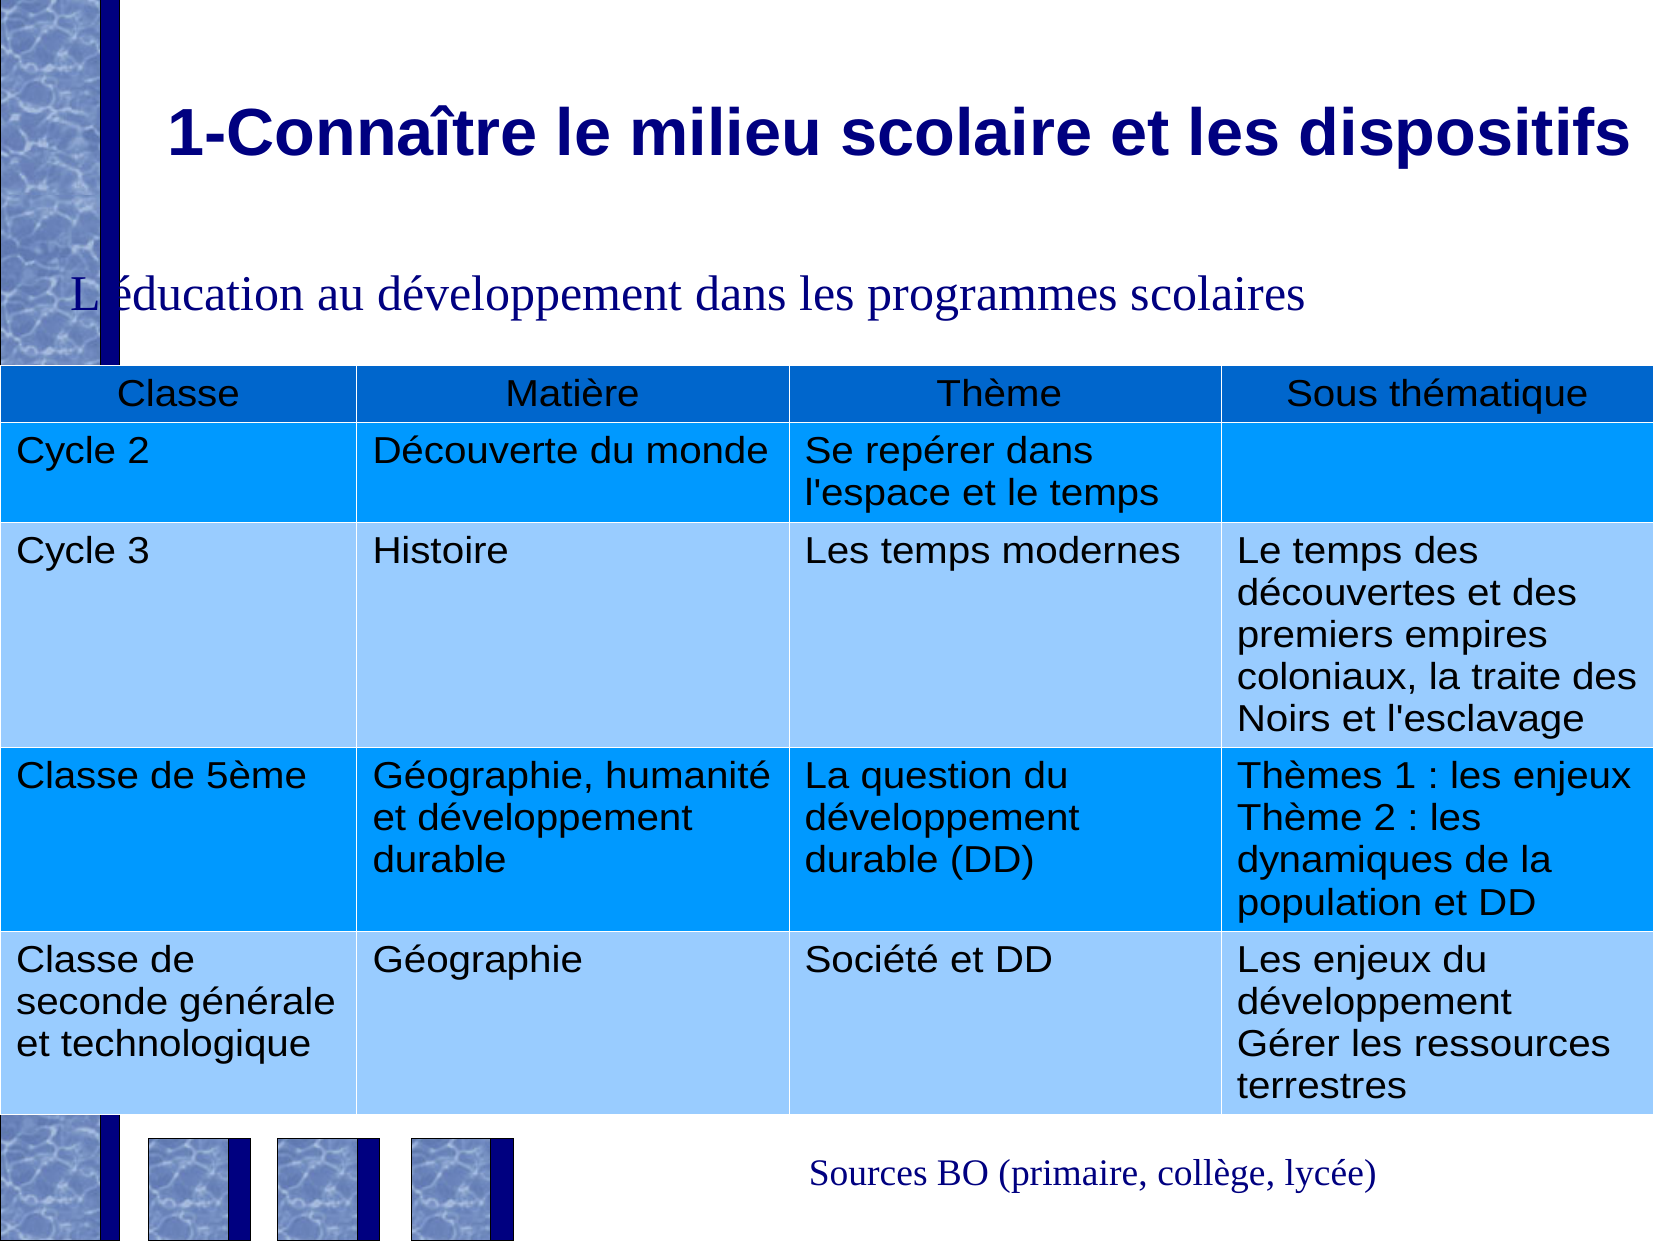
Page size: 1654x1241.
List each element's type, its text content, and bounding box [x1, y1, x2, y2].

title 1-Connaître le milieu scolaire et les dispositifs [147, 29, 1654, 237]
picture [412, 1139, 490, 1240]
picture [0, 0, 1654, 1240]
list Sources BO (primaire, collège, lycée) [797, 1151, 1625, 1211]
list L'éducation au développement dans les programmes scolaires [59, 265, 1565, 325]
picture [278, 1139, 357, 1240]
picture [149, 1139, 228, 1240]
